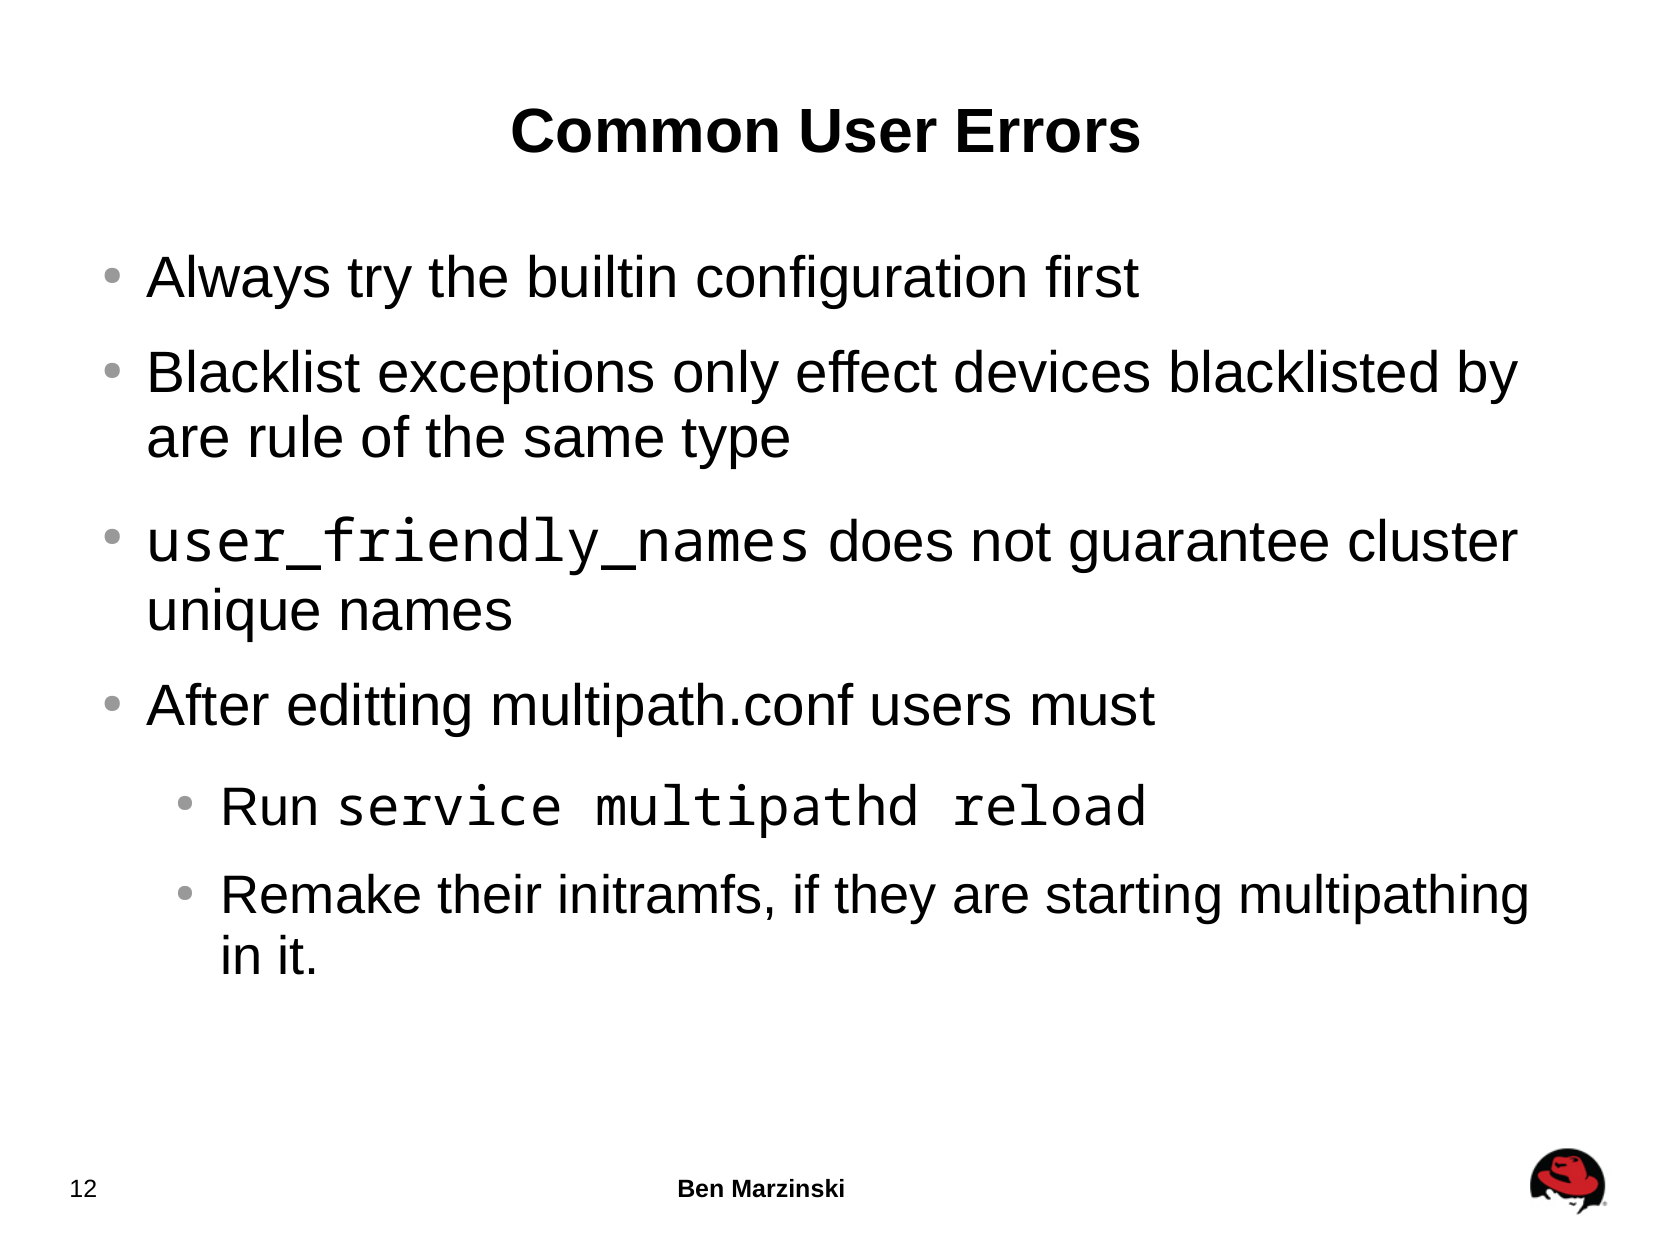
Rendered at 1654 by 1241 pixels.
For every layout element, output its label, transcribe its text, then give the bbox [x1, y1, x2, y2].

picture [1529, 1146, 1613, 1224]
title Common User Errors [82, 37, 1571, 226]
list Always try the builtin configuration first Blacklist exceptions only effect devices blacklisted by are rule of the same type user_friendly_names does not guarantee cluster unique names After editting multipath.conf users must Run service multipathd reload Remake their initramfs, if they are starting multipathing in it. [86, 244, 1576, 1039]
